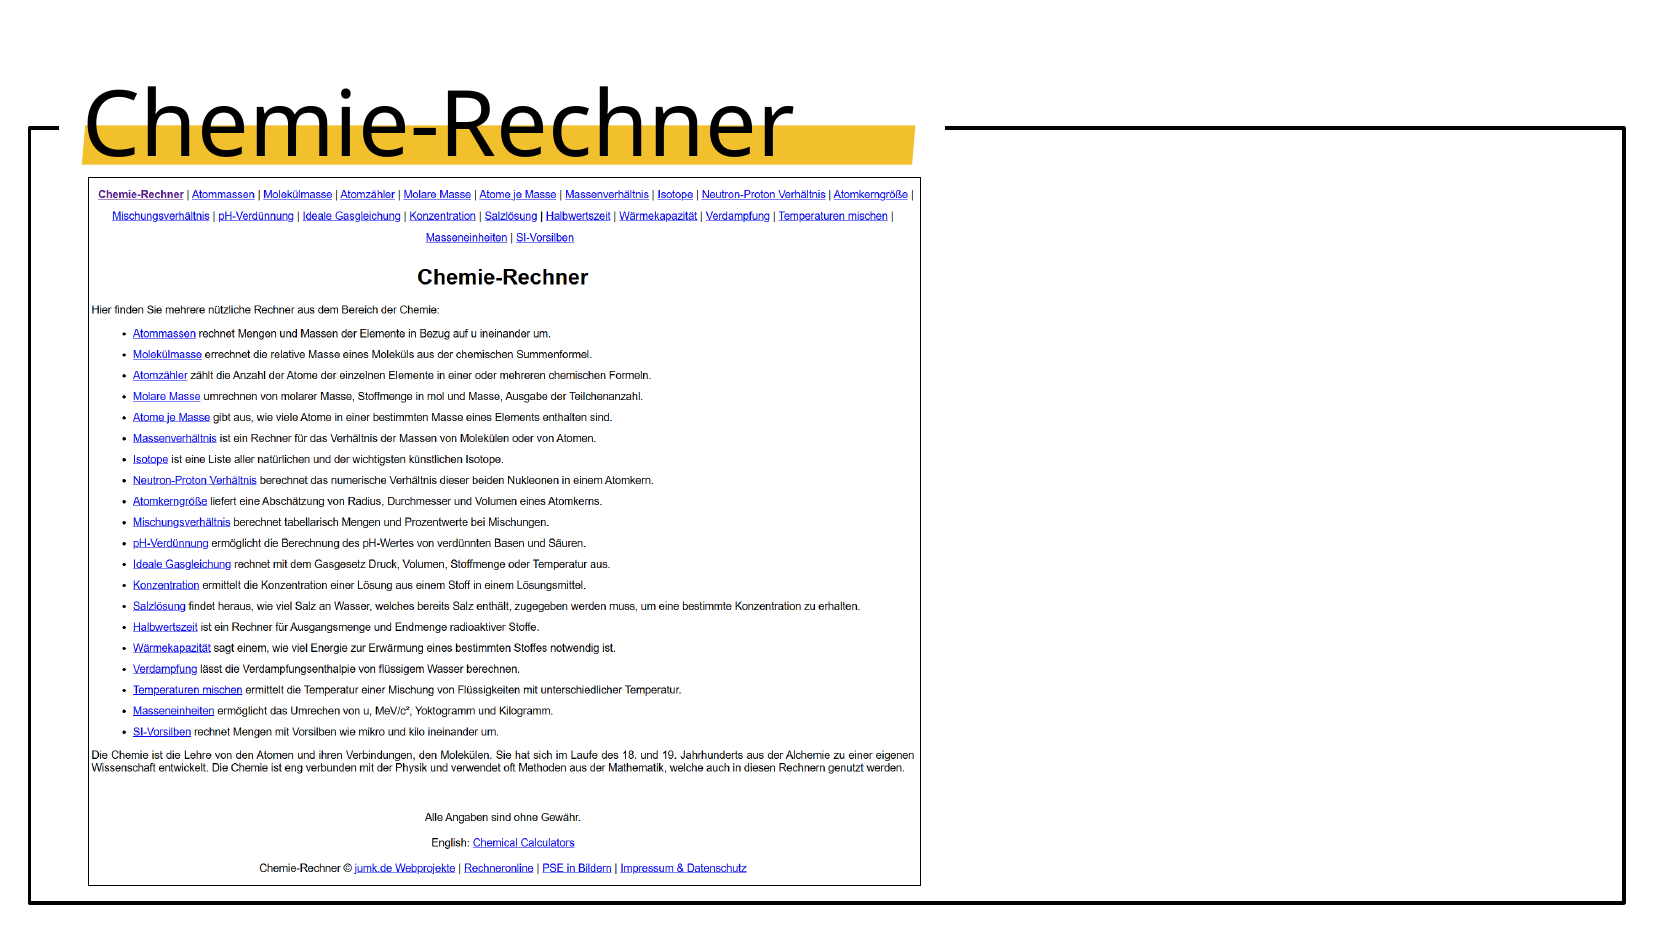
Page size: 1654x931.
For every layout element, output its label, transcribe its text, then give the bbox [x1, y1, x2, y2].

picture [88, 177, 921, 886]
title Chemie-Rechner [82, 42, 1571, 199]
